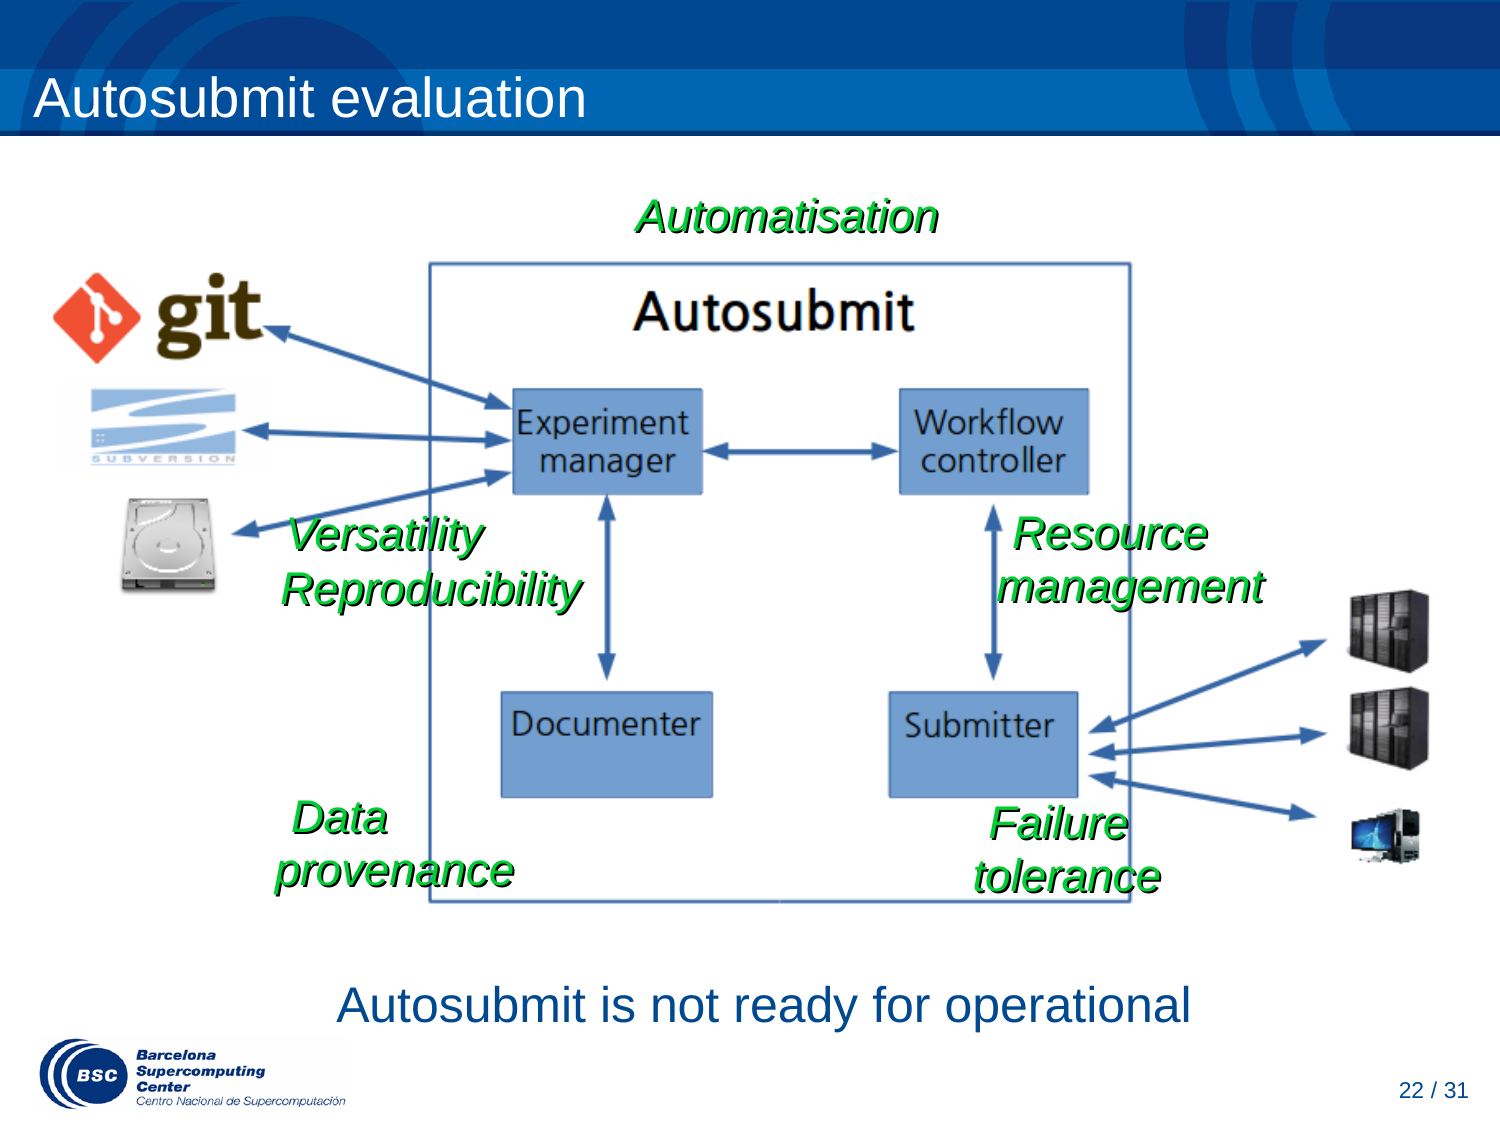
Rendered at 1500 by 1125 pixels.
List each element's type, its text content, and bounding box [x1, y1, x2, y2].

text_box Reproducibility [249, 553, 621, 620]
text_box Resource management [981, 497, 1464, 617]
picture [37, 1035, 347, 1111]
text_box <number> / 31 [1364, 1042, 1484, 1111]
text_box Autosubmit evaluation [17, 65, 924, 130]
picture [47, 214, 1477, 917]
text_box Automatisation [604, 180, 966, 247]
text_box Versatility [254, 498, 538, 553]
text_box Autosubmit is not ready for operational [321, 969, 1208, 1041]
picture [0, 0, 1500, 136]
text_box Failure tolerance [957, 787, 1317, 907]
text_box Data provenance [260, 781, 626, 901]
